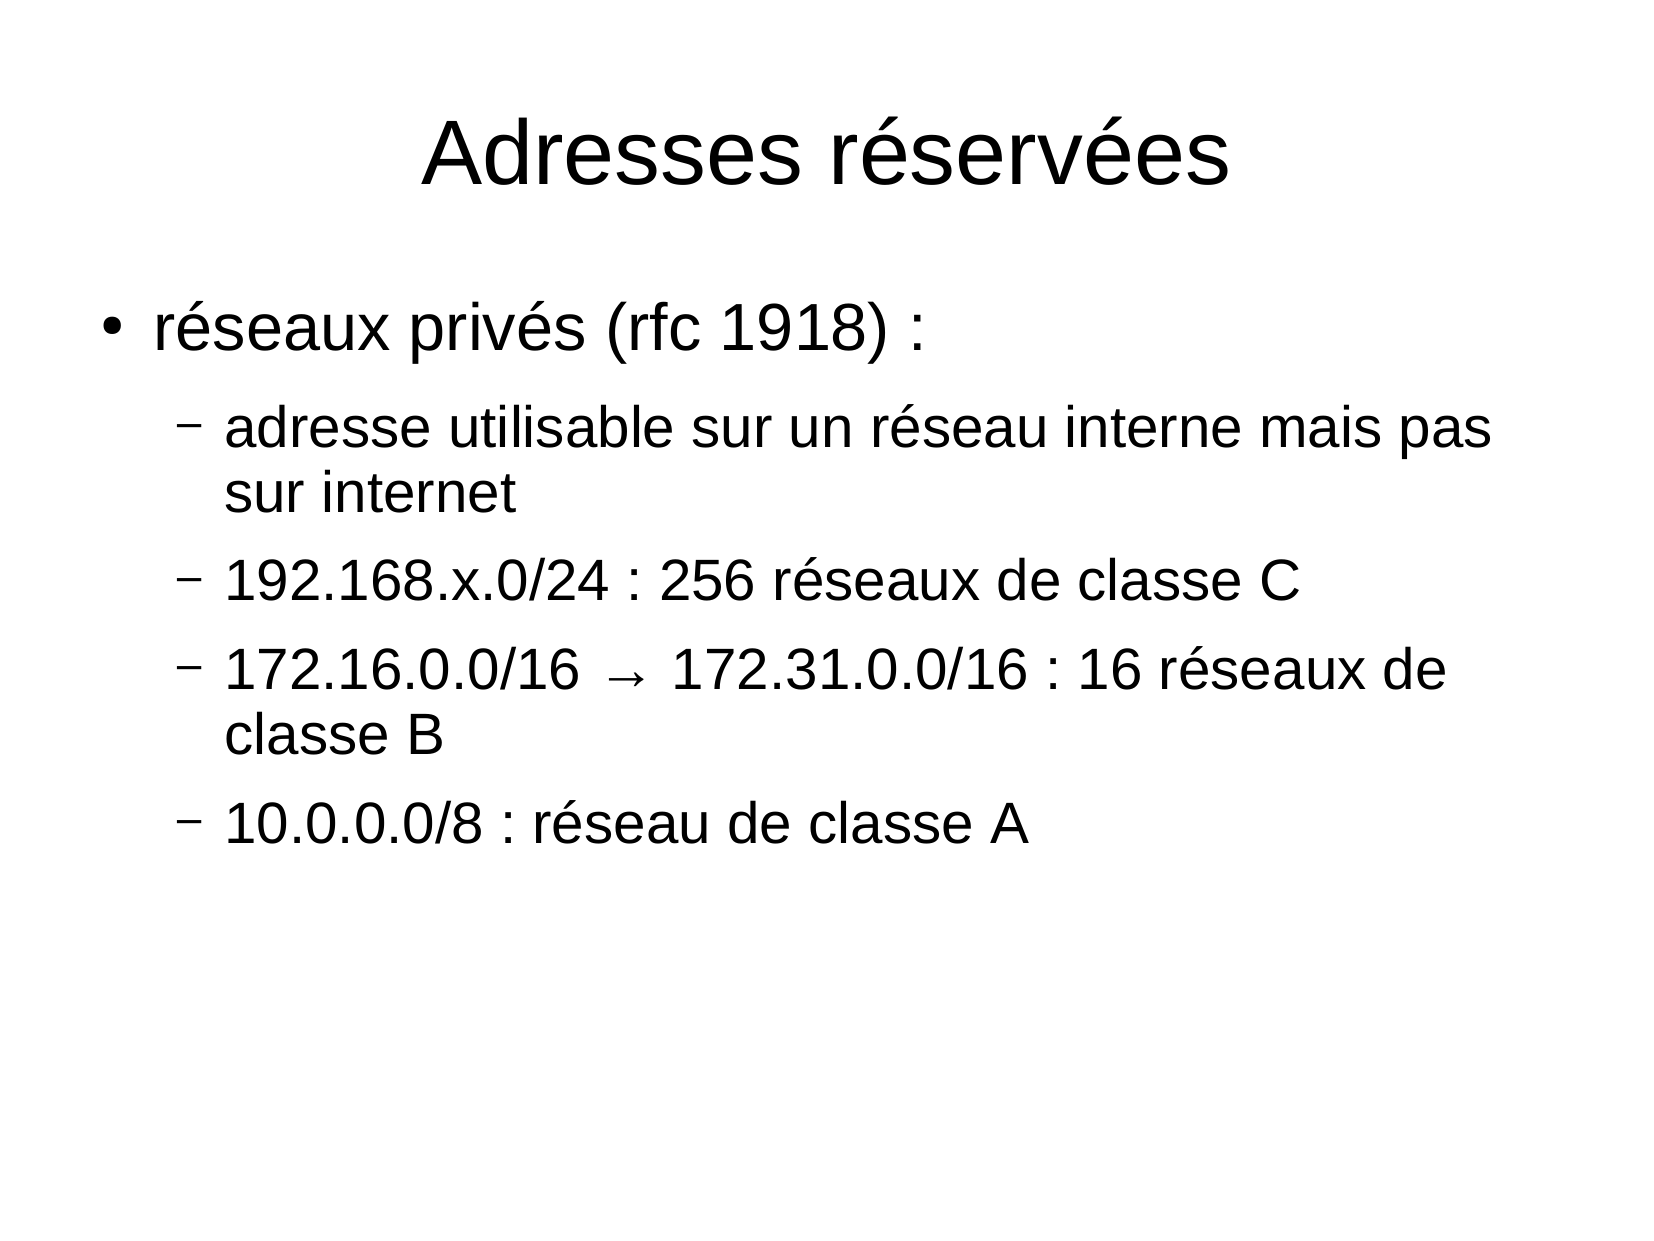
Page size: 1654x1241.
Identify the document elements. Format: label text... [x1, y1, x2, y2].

title Adresses réservées [82, 49, 1571, 257]
list réseaux privés (rfc 1918) : adresse utilisable sur un réseau interne mais pas sur internet 192.168.x.0/24 : 256 réseaux de classe C 172.16.0.0/16 → 172.31.0.0/16 : 16 réseaux de classe B 10.0.0.0/8 : réseau de classe A [82, 290, 1571, 1094]
